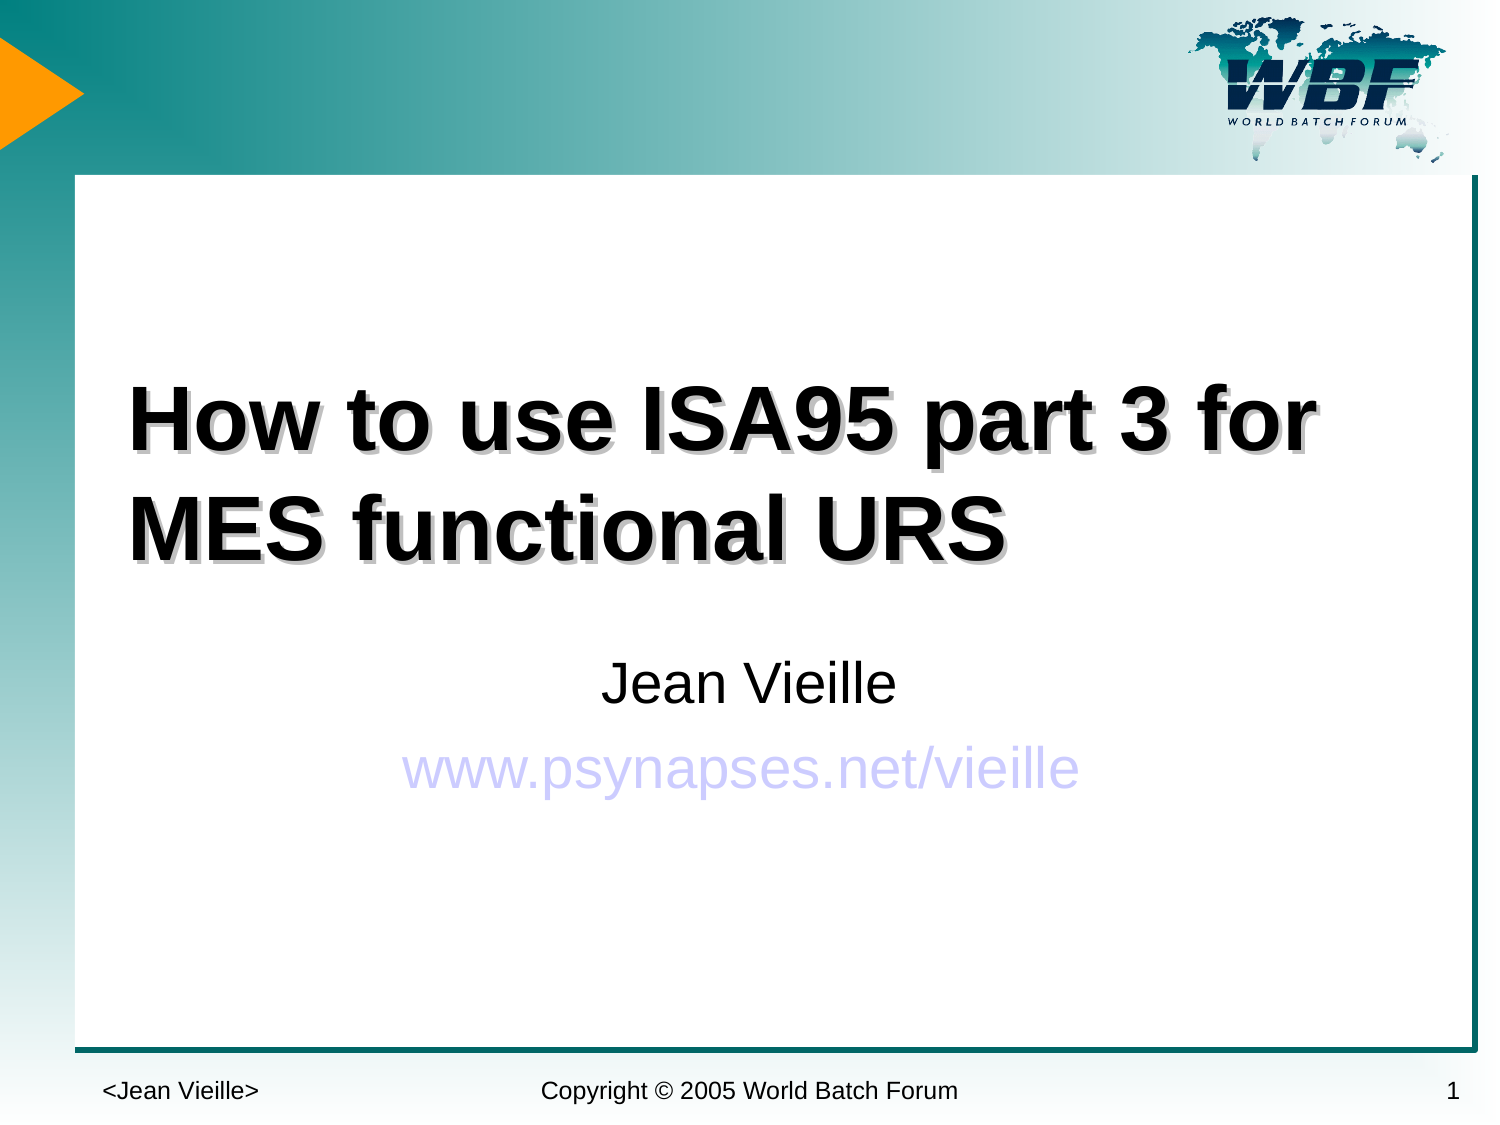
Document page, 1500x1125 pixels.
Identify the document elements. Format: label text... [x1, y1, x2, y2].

picture [0, 0, 1500, 1125]
subtitle Jean Vieille www.psynapses.net/vieille [225, 637, 1276, 926]
title How to use ISA95 part 3 for MES functional URS [112, 351, 1388, 587]
